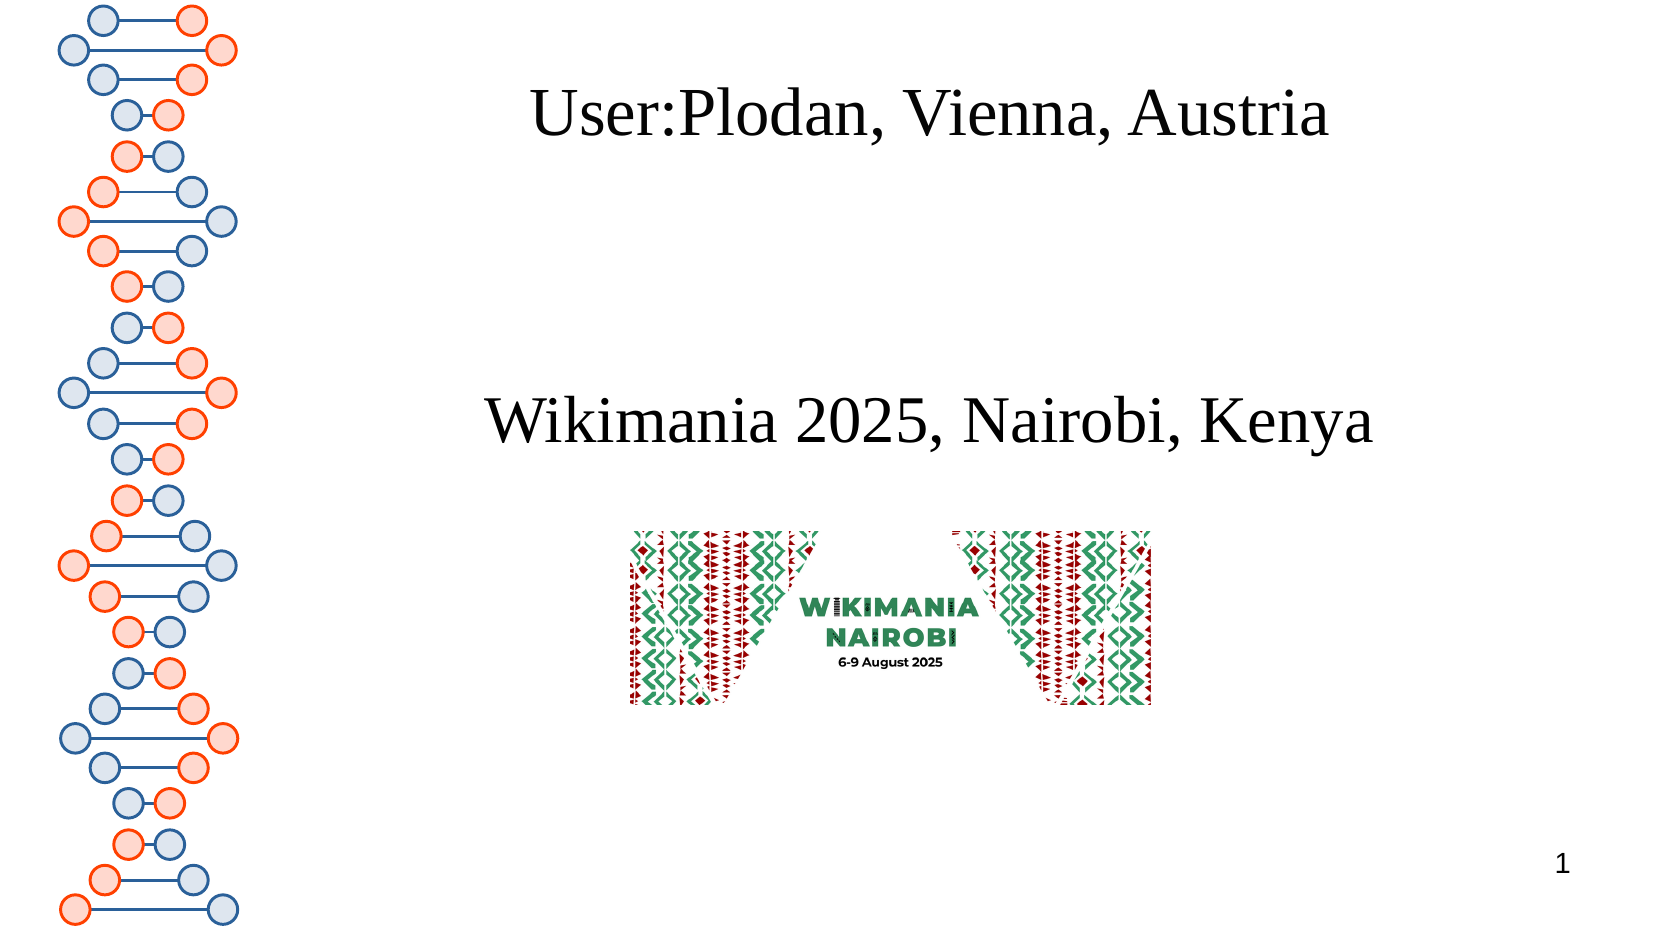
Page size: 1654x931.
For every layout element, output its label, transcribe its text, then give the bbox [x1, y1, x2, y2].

title User:Plodan, Vienna, Austria [265, 35, 1595, 189]
picture [630, 531, 1152, 705]
subtitle Wikimania 2025, Nairobi, Kenya [265, 224, 1595, 764]
